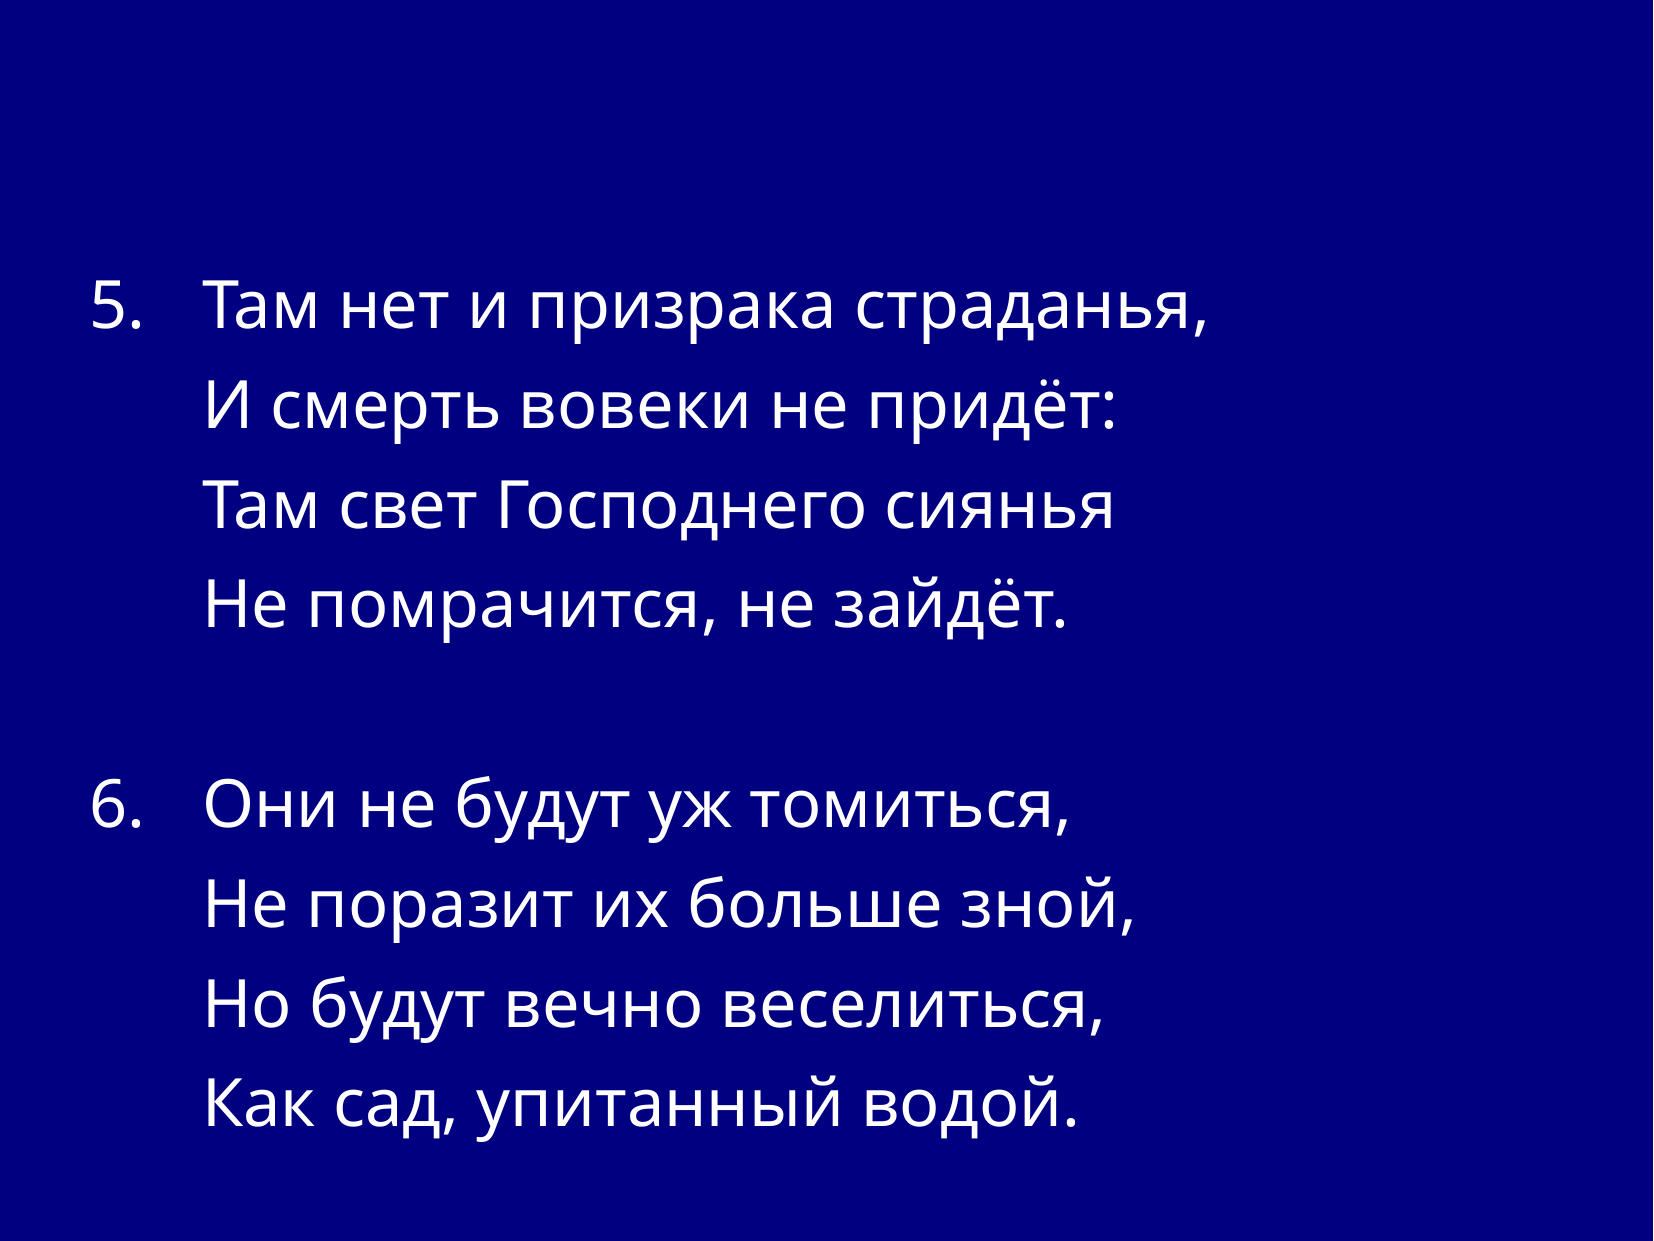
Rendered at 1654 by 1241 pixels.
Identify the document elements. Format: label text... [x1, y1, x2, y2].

text_box 5. Там нет и призрака страданья, И смерть вовеки не придёт: Там свет Господнего сиянья Не помрачится, не зайдёт. 6. Они не будут уж томиться, Не поразит их больше зной, Но будут вечно веселиться, Как сад, упитанный водой. [75, 150, 1576, 1163]
